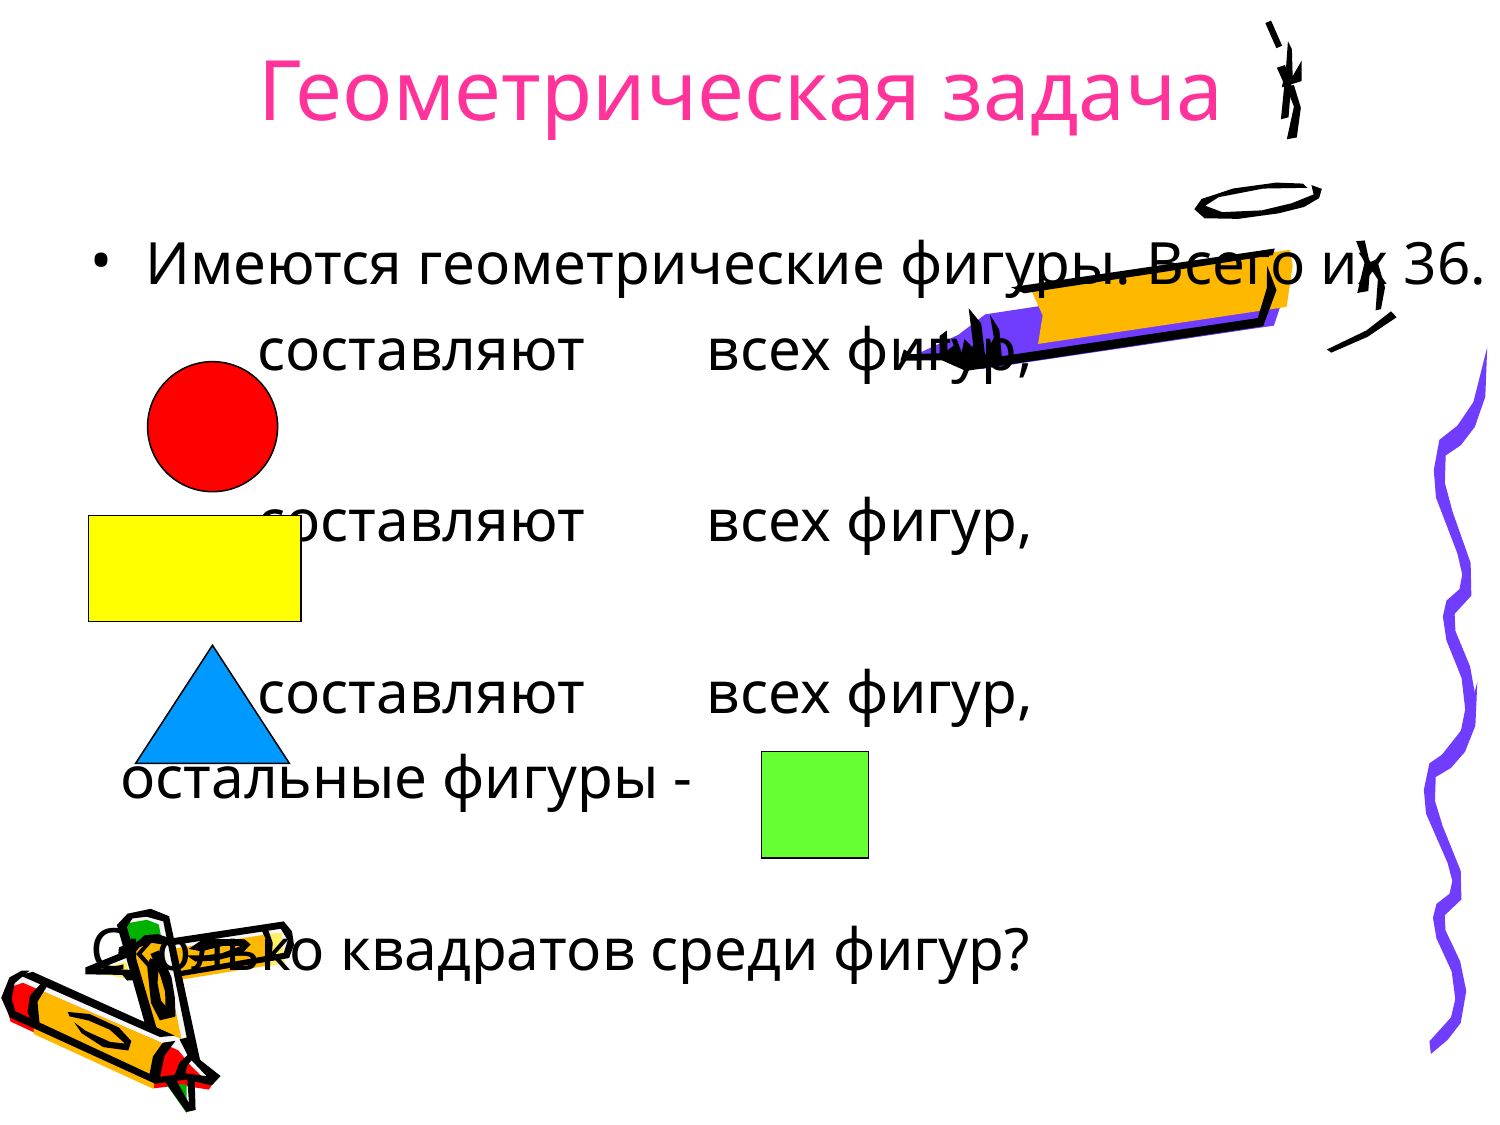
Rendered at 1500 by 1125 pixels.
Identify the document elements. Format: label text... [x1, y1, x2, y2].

text_box Геометрическая задача [64, 36, 1418, 153]
text_box Имеются геометрические фигуры. Всего их 36. составляют всех фигур, составляют всех фигур, составляют всех фигур, остальные фигуры - . Сколько квадратов среди фигур? [74, 219, 1459, 1059]
text_box [761, 751, 869, 858]
text_box [88, 515, 302, 622]
text_box [135, 645, 290, 764]
text_box [147, 361, 278, 492]
